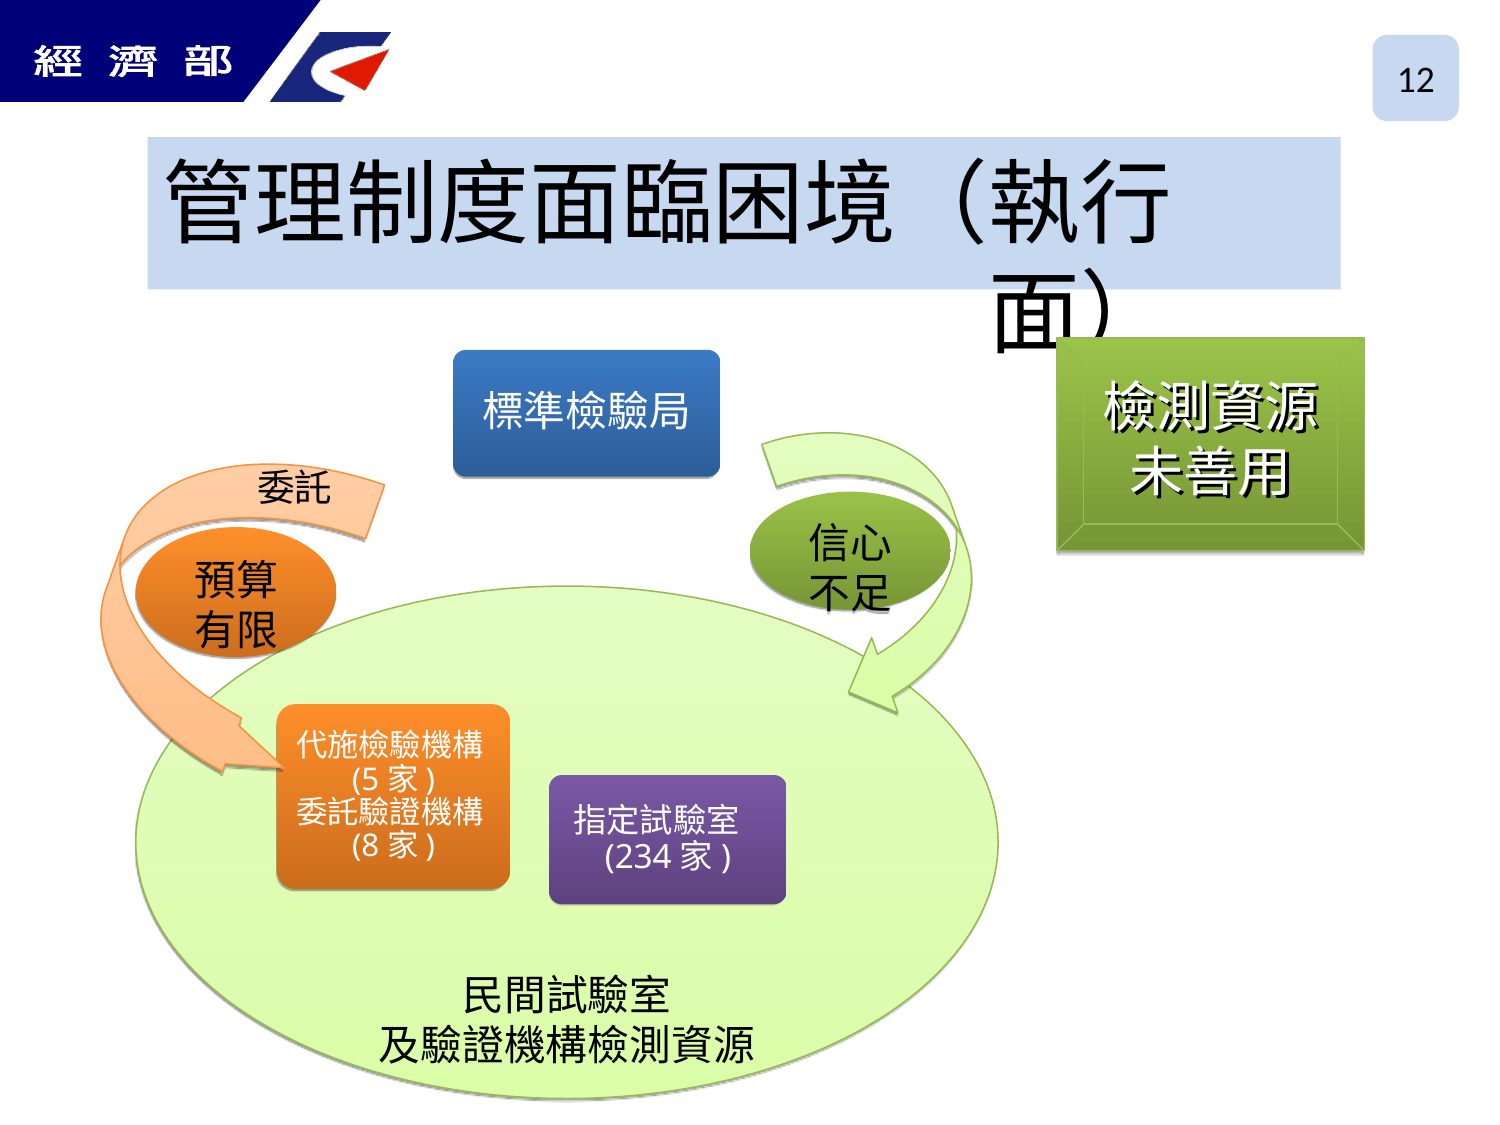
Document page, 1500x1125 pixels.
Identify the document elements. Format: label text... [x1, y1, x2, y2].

text_box 代施檢驗機構(5家) 委託驗證機構(8家) [276, 704, 511, 889]
text_box [0, 0, 321, 102]
text_box 信心 不足 [750, 491, 951, 610]
text_box 委託 [242, 456, 349, 517]
text_box 預算有限 [135, 527, 337, 657]
text_box 信心 不足 [860, 578, 882, 586]
text_box 檢測資源未善用 [1057, 338, 1365, 551]
text_box [100, 465, 385, 772]
text_box 標準檢驗局 [453, 349, 721, 477]
text_box 指定試驗室 (234家) [549, 775, 787, 905]
title 管理制度面臨困境（執行面） [147, 137, 1341, 290]
text_box [761, 432, 972, 713]
text_box 12 [1372, 34, 1459, 122]
picture [269, 32, 391, 102]
text_box 民間試驗室 及驗證機構檢測資源 [135, 586, 999, 1099]
